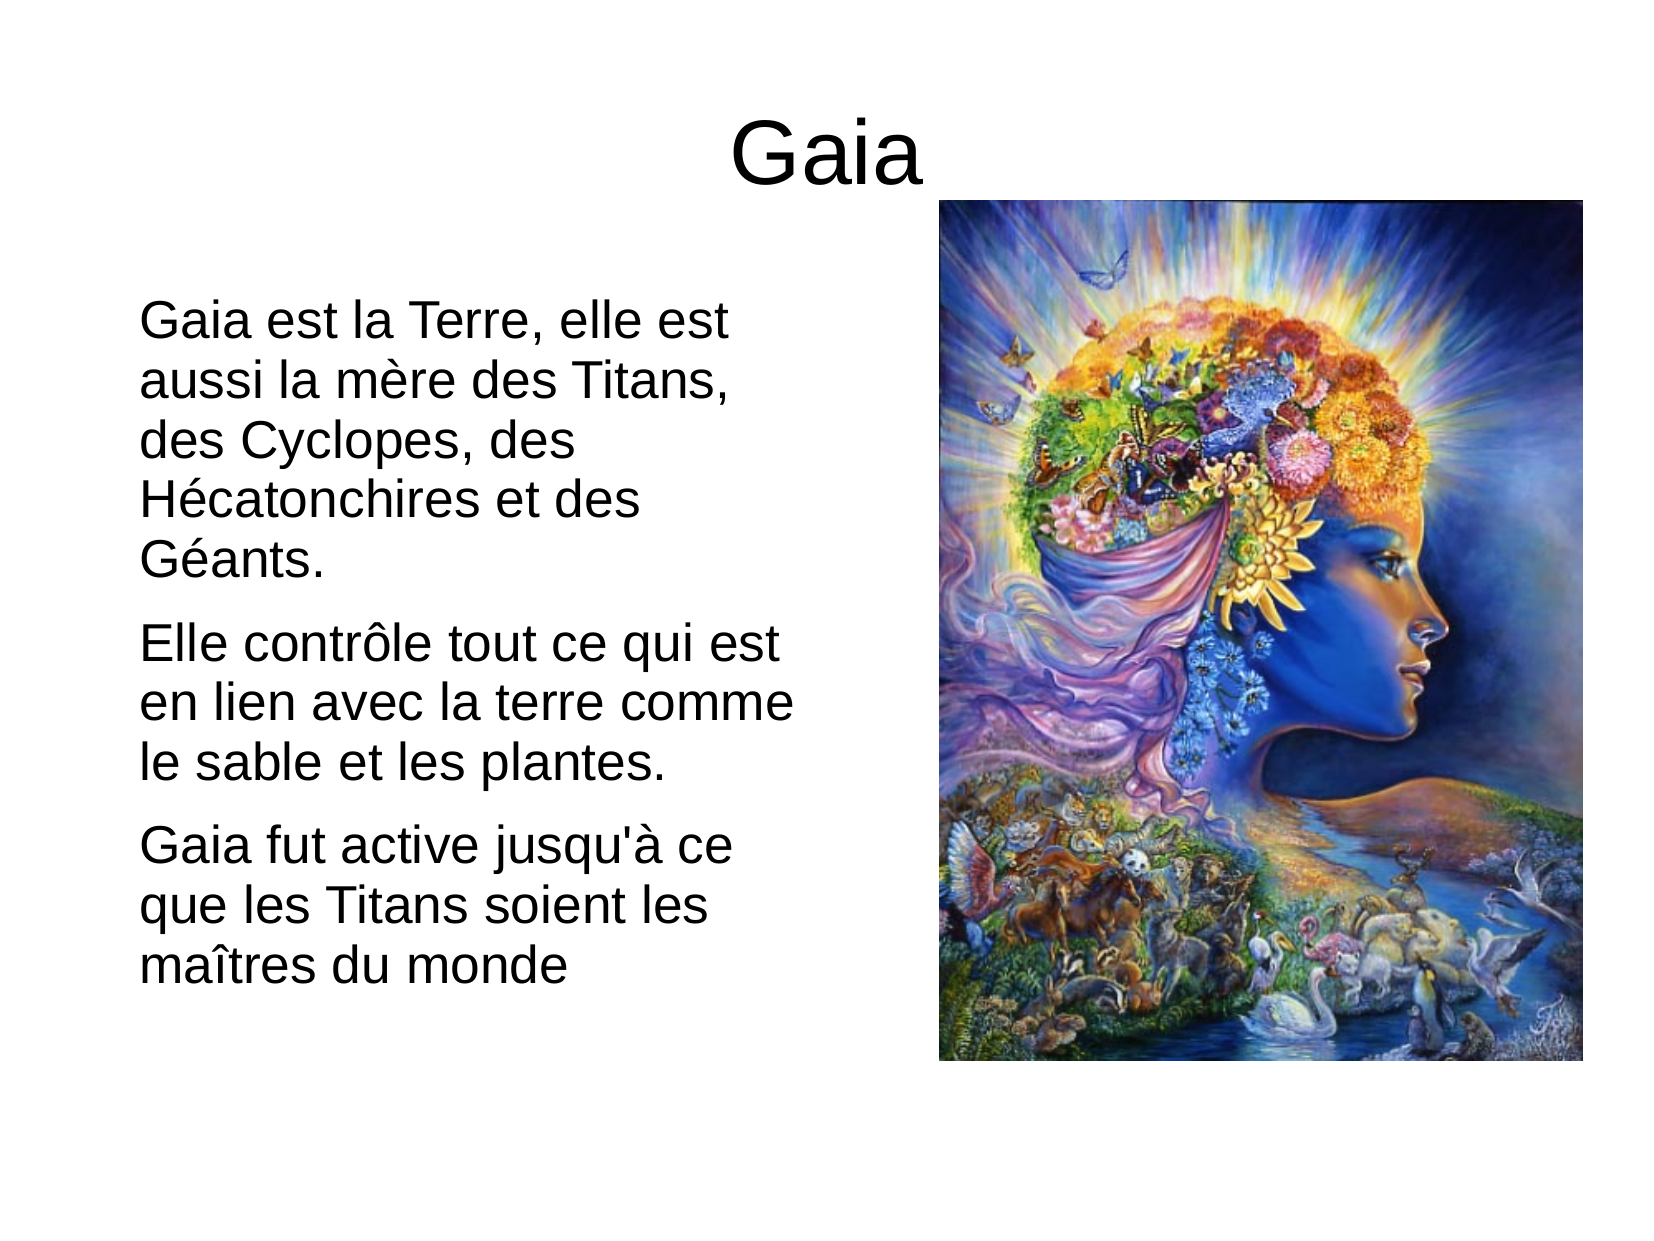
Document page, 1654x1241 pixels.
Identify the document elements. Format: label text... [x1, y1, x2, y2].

title Gaia [82, 49, 1571, 257]
list Gaia est la Terre, elle est aussi la mère des Titans, des Cyclopes, des Hécatonchires et des Géants. Elle contrôle tout ce qui est en lien avec la terre comme le sable et les plantes. Gaia fut active jusqu'à ce que les Titans soient les maîtres du monde [82, 290, 809, 1010]
picture [939, 200, 1583, 1061]
